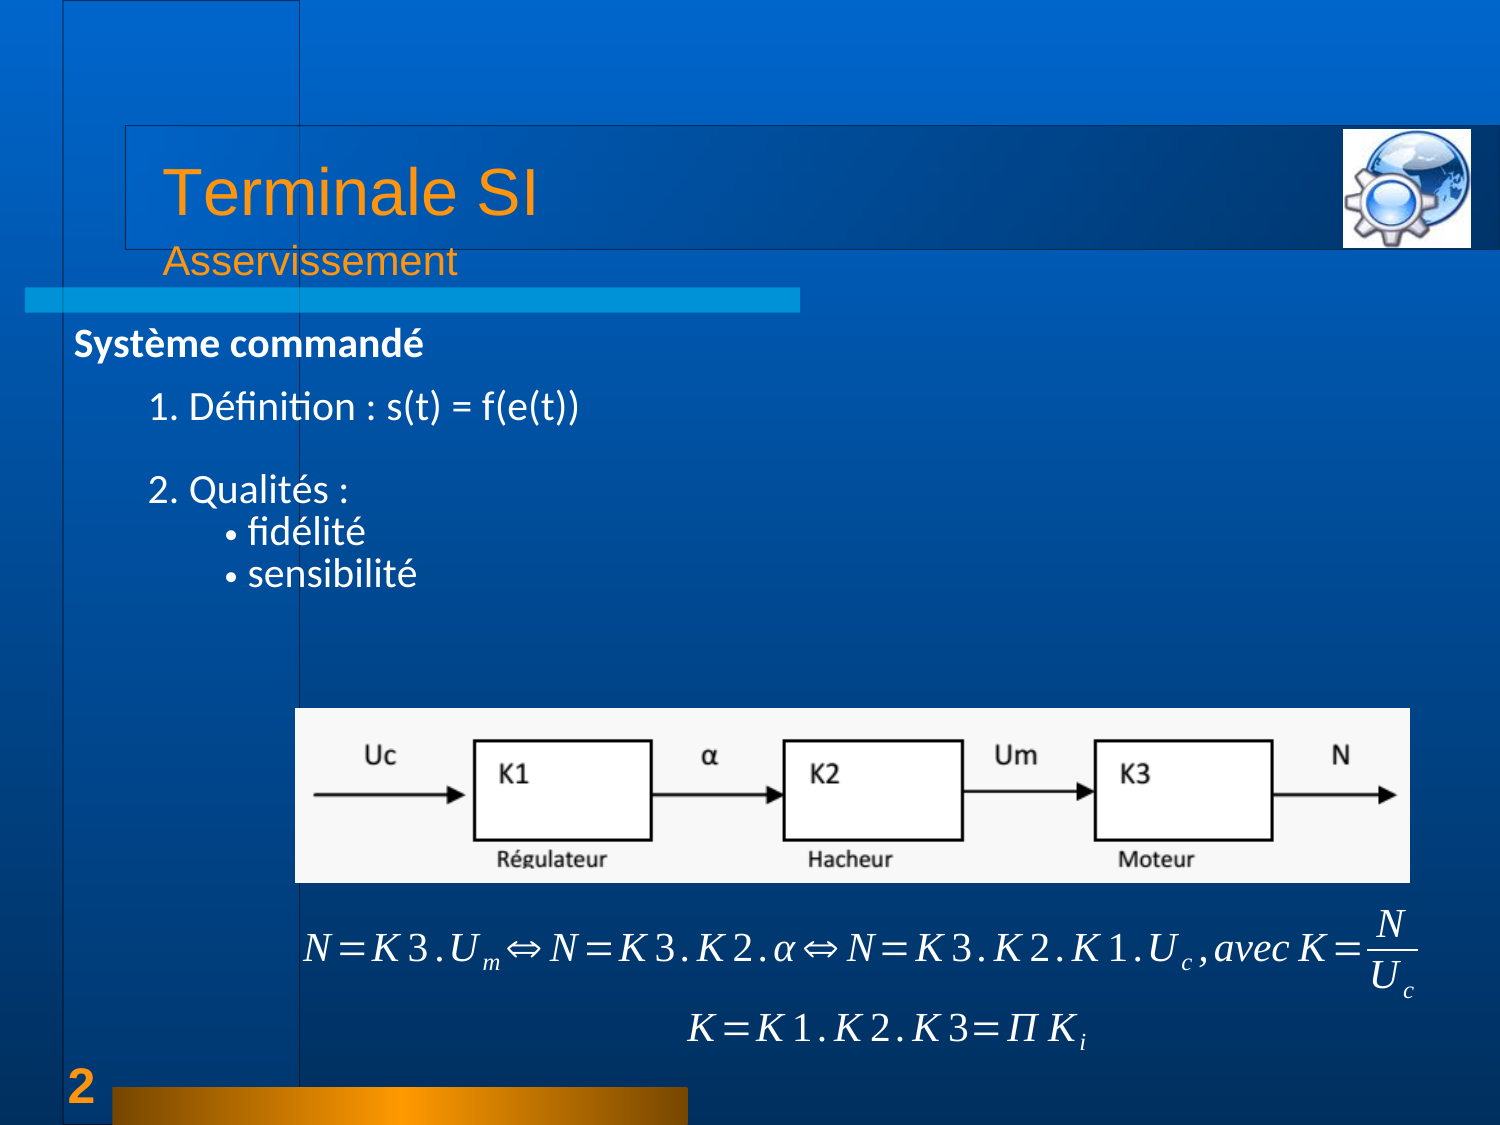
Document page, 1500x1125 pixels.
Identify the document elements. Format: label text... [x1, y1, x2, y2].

chart [295, 900, 1425, 1056]
text_box Système commandé 1. Définition : s(t) = f(e(t)) 2. Qualités : fidélité sensibilité [59, 319, 1418, 884]
picture [1343, 129, 1471, 248]
picture [295, 708, 1410, 883]
